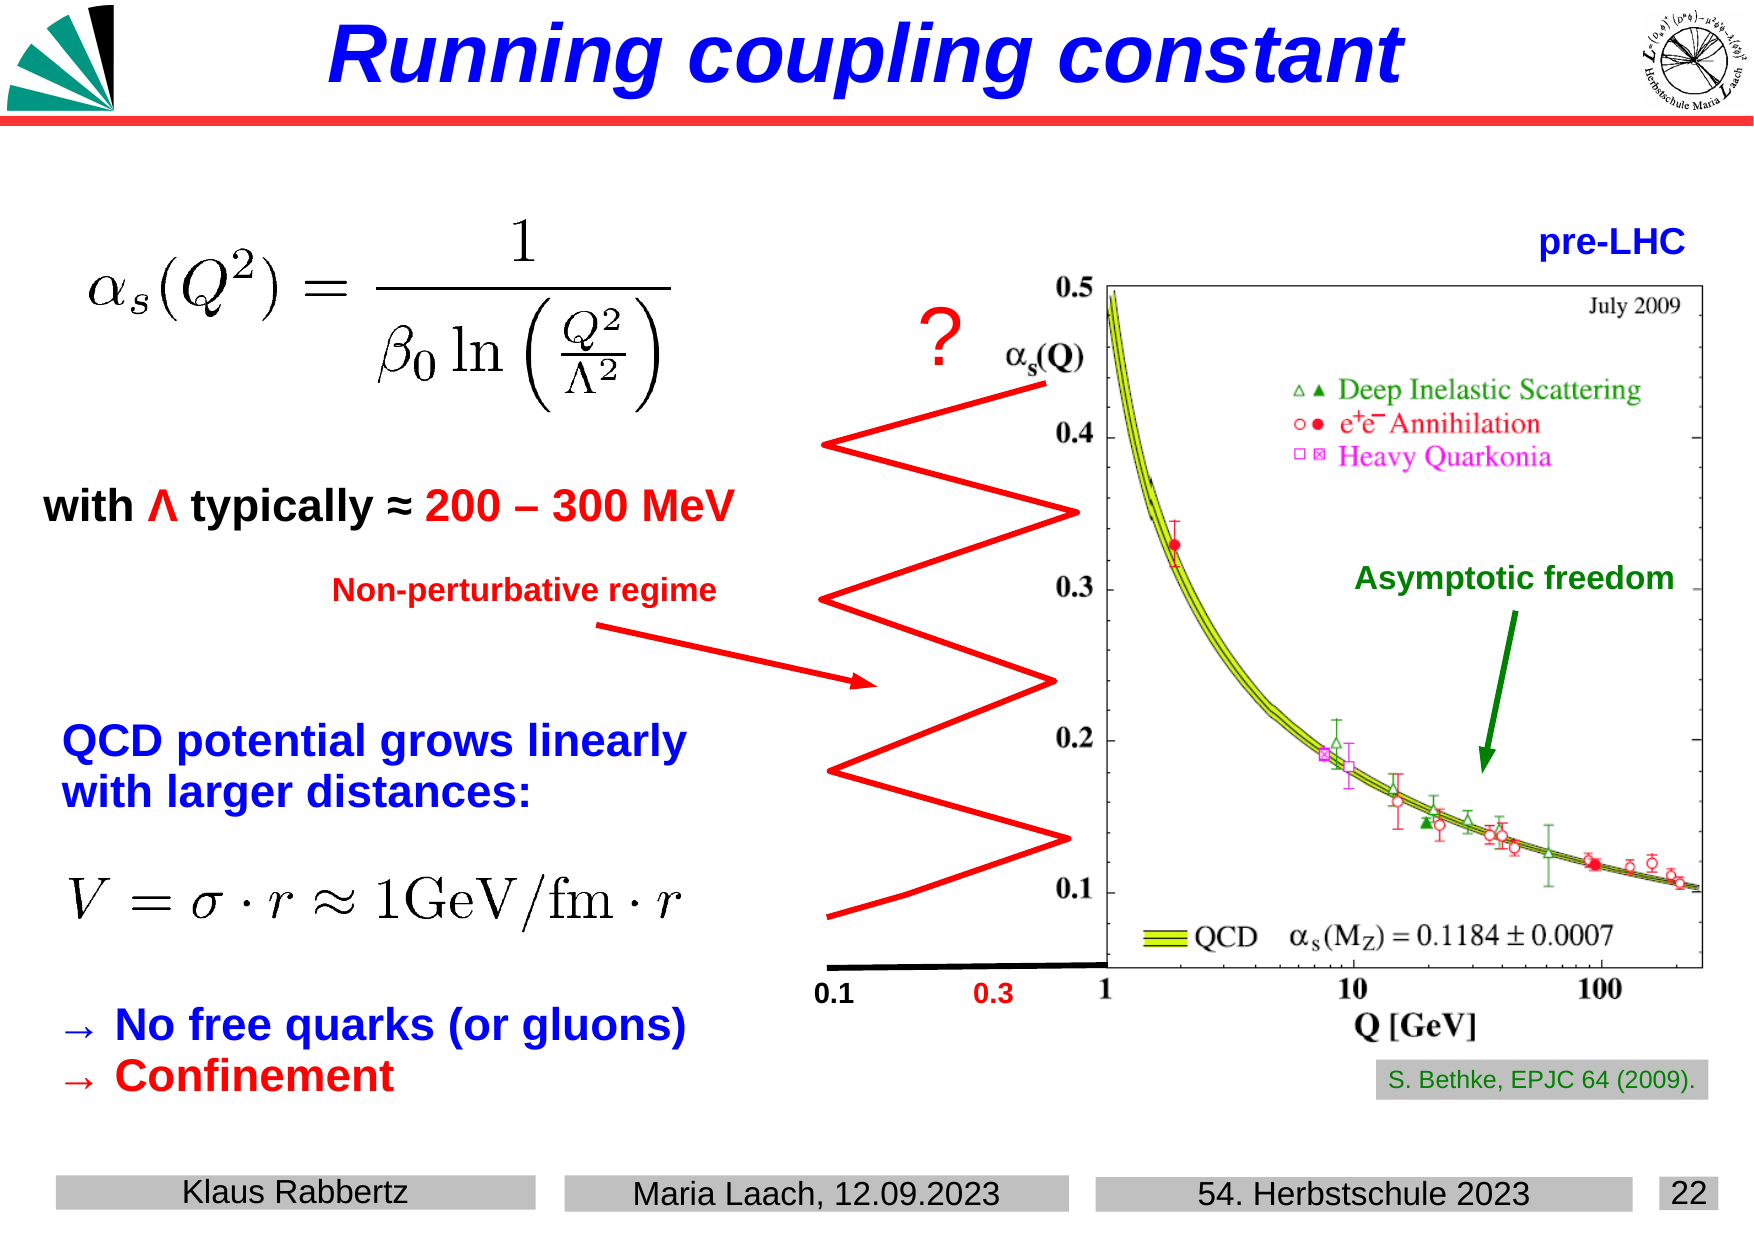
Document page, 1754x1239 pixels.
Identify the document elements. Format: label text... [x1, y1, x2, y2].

text_box QCD potential grows linearly with larger distances: [50, 709, 700, 824]
picture [1001, 496, 1064, 534]
text_box Asymptotic freedom [1342, 553, 1690, 604]
picture [1001, 823, 1055, 858]
text_box ? [905, 284, 976, 390]
title Running coupling constant [120, 0, 1612, 107]
picture [82, 210, 676, 416]
text_box → No free quarks (or gluons) → Confinement [44, 992, 901, 1108]
picture [1001, 262, 1713, 1047]
text_box 0.1 [801, 970, 867, 992]
text_box pre-LHC [1526, 214, 1704, 269]
text_box Non-perturbative regime [320, 565, 775, 616]
text_box 0.3 [961, 970, 1026, 1016]
picture [7, 5, 114, 112]
picture [1643, 10, 1747, 110]
text_box S. Bethke, EPJC 64 (2009). [1376, 1059, 1709, 1100]
picture [61, 867, 692, 937]
text_box with Λ typically ≈ 200 – 300 MeV [31, 473, 896, 538]
picture [1001, 666, 1044, 698]
